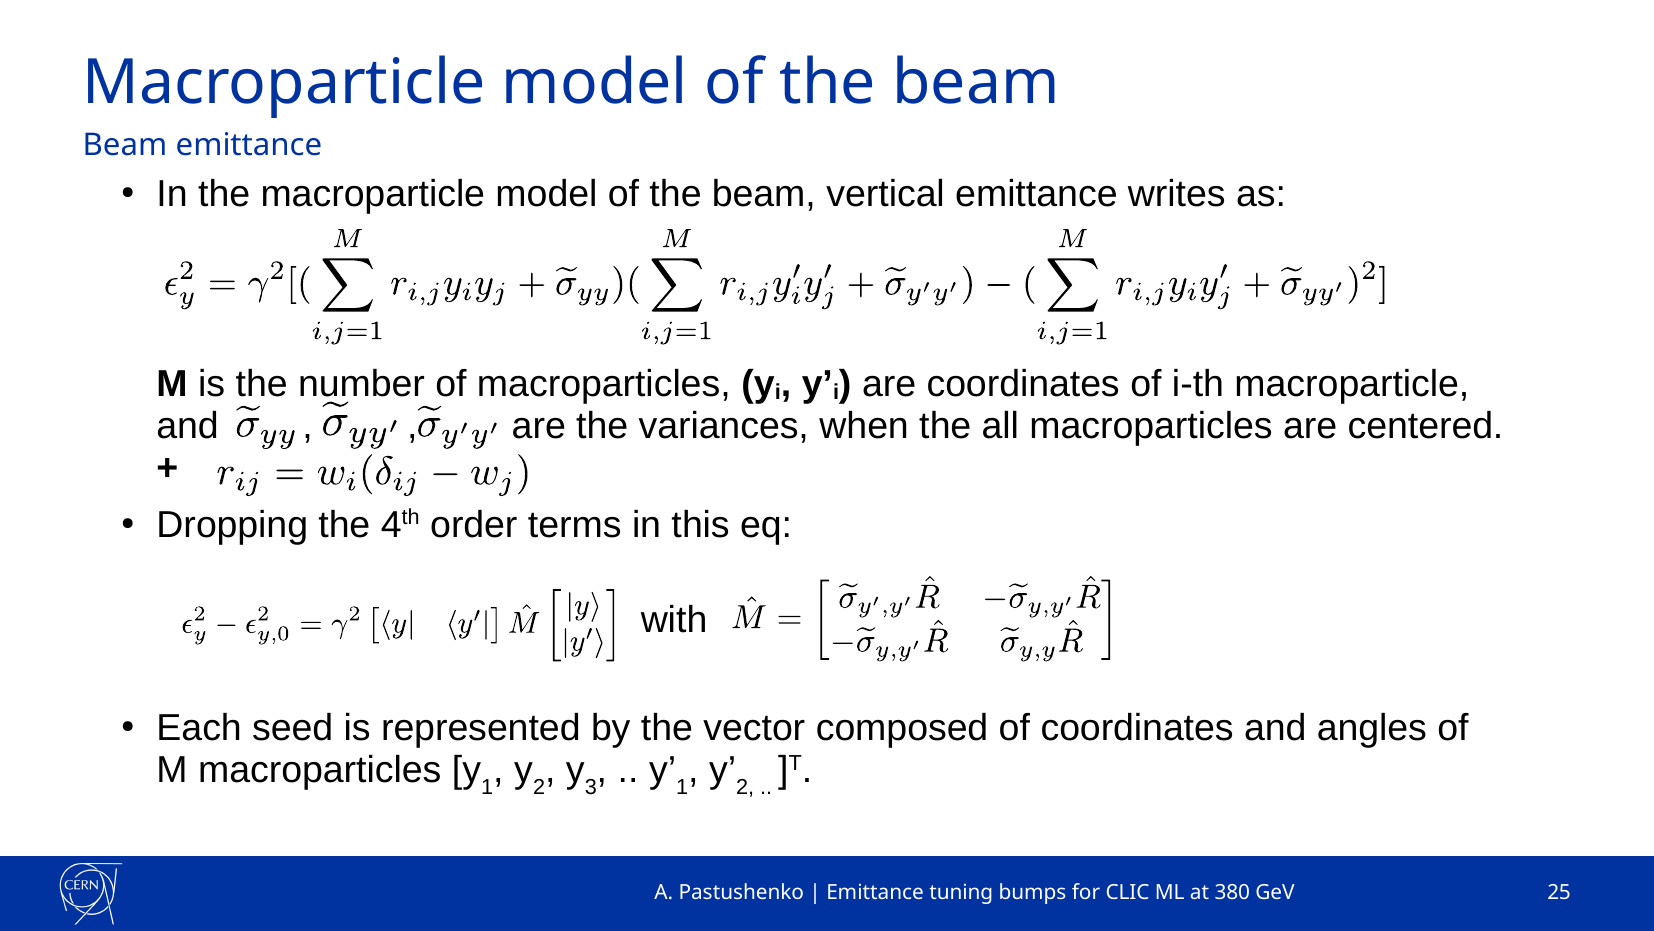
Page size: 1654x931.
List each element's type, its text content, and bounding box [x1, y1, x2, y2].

text_box Each seed is represented by the vector composed of coordinates and angles of M macroparticles [y1, y2, y3, .. y’1, y’2, .. ]T. [106, 699, 1501, 807]
text_box [182, 589, 615, 662]
text_box [417, 405, 497, 449]
text_box [732, 575, 1111, 662]
picture [56, 859, 127, 928]
text_box In the macroparticle model of the beam, vertical emittance writes as: [106, 165, 1489, 223]
text_box [322, 401, 397, 449]
text_box [165, 229, 1385, 345]
text_box with [625, 591, 732, 650]
title Macroparticle model of the beam Beam emittance [82, 37, 1571, 193]
text_box [217, 454, 528, 496]
text_box [236, 405, 295, 450]
text_box Dropping the 4th order terms in this eq: [106, 496, 1111, 556]
text_box M is the number of macroparticles, (yi, y’i) are coordinates of i-th macroparticle, and , , are the variances, when the all macroparticles are centered. + [141, 355, 1536, 497]
